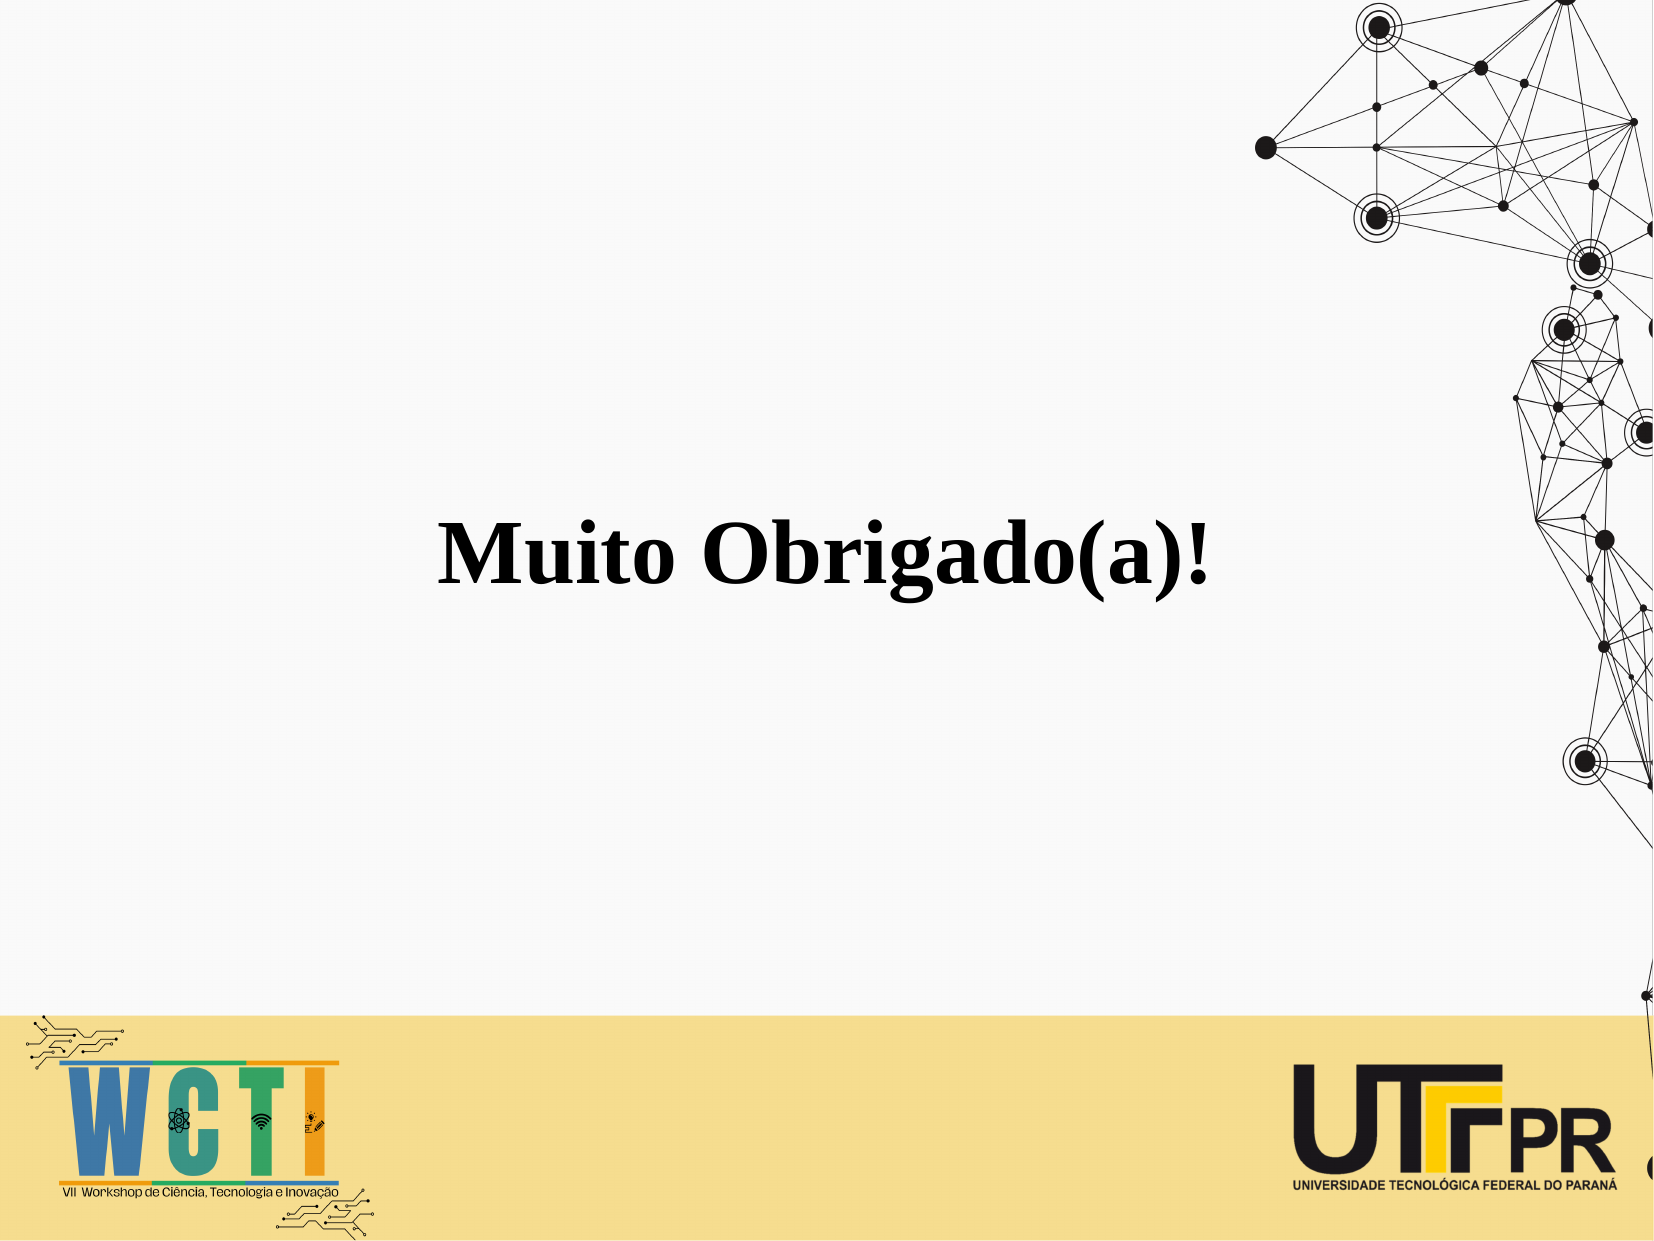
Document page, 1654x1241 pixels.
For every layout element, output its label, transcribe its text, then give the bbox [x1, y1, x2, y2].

picture [0, 0, 1654, 1241]
text_box Muito Obrigado(a)! [183, 484, 1471, 652]
